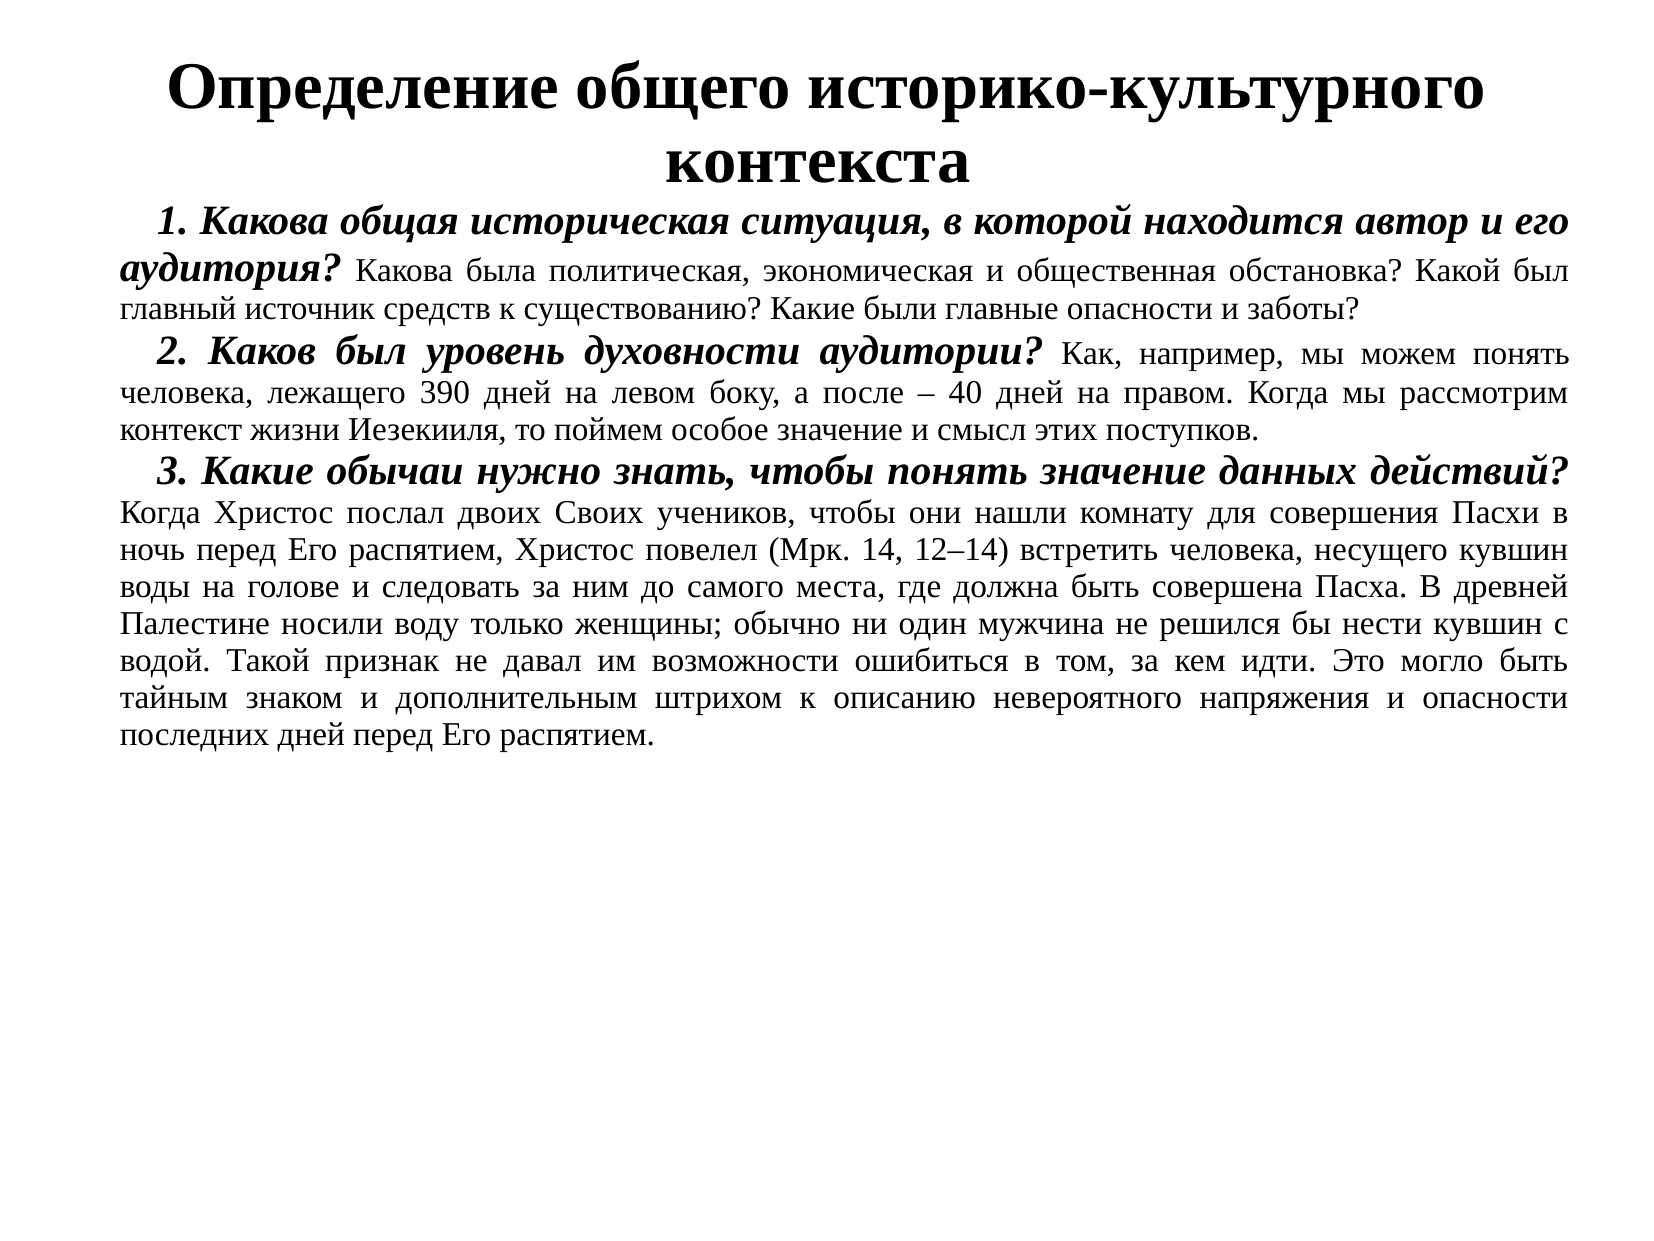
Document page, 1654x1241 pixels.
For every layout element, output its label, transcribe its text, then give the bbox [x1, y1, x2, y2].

subtitle Определение общего историко-культурного контекста 1. Какова общая историческая ситуация, в которой находится автор и его аудитория? Какова была политическая, экономическая и общественная обстановка? Какой был главный источник средств к существованию? Какие были главные опасности и заботы? 2. Каков был уровень духовности аудитории? Как, например, мы можем понять человека, лежащего 390 дней на левом боку, а после – 40 дней на правом. Когда мы рассмотрим контекст жизни Иезекииля, то поймем особое значение и смысл этих поступков. 3. Какие обычаи нужно знать, чтобы понять значение данных действий? Когда Христос послал двоих Своих учеников, чтобы они нашли комнату для совершения Пасхи в ночь перед Его распятием, Христос повелел (Мрк. 14, 12–14) встретить человека, несущего кувшин воды на голове и следовать за ним до самого места, где должна быть совершена Пасха. В древней Палестине носили воду только женщины; обычно ни один мужчина не решился бы нести кувшин с водой. Такой признак не давал им возможности ошибиться в том, за кем идти. Это могло быть тайным знаком и дополнительным штрихом к описанию невероятного напряжения и опасности последних дней перед Его распятием. [82, 49, 1571, 1109]
